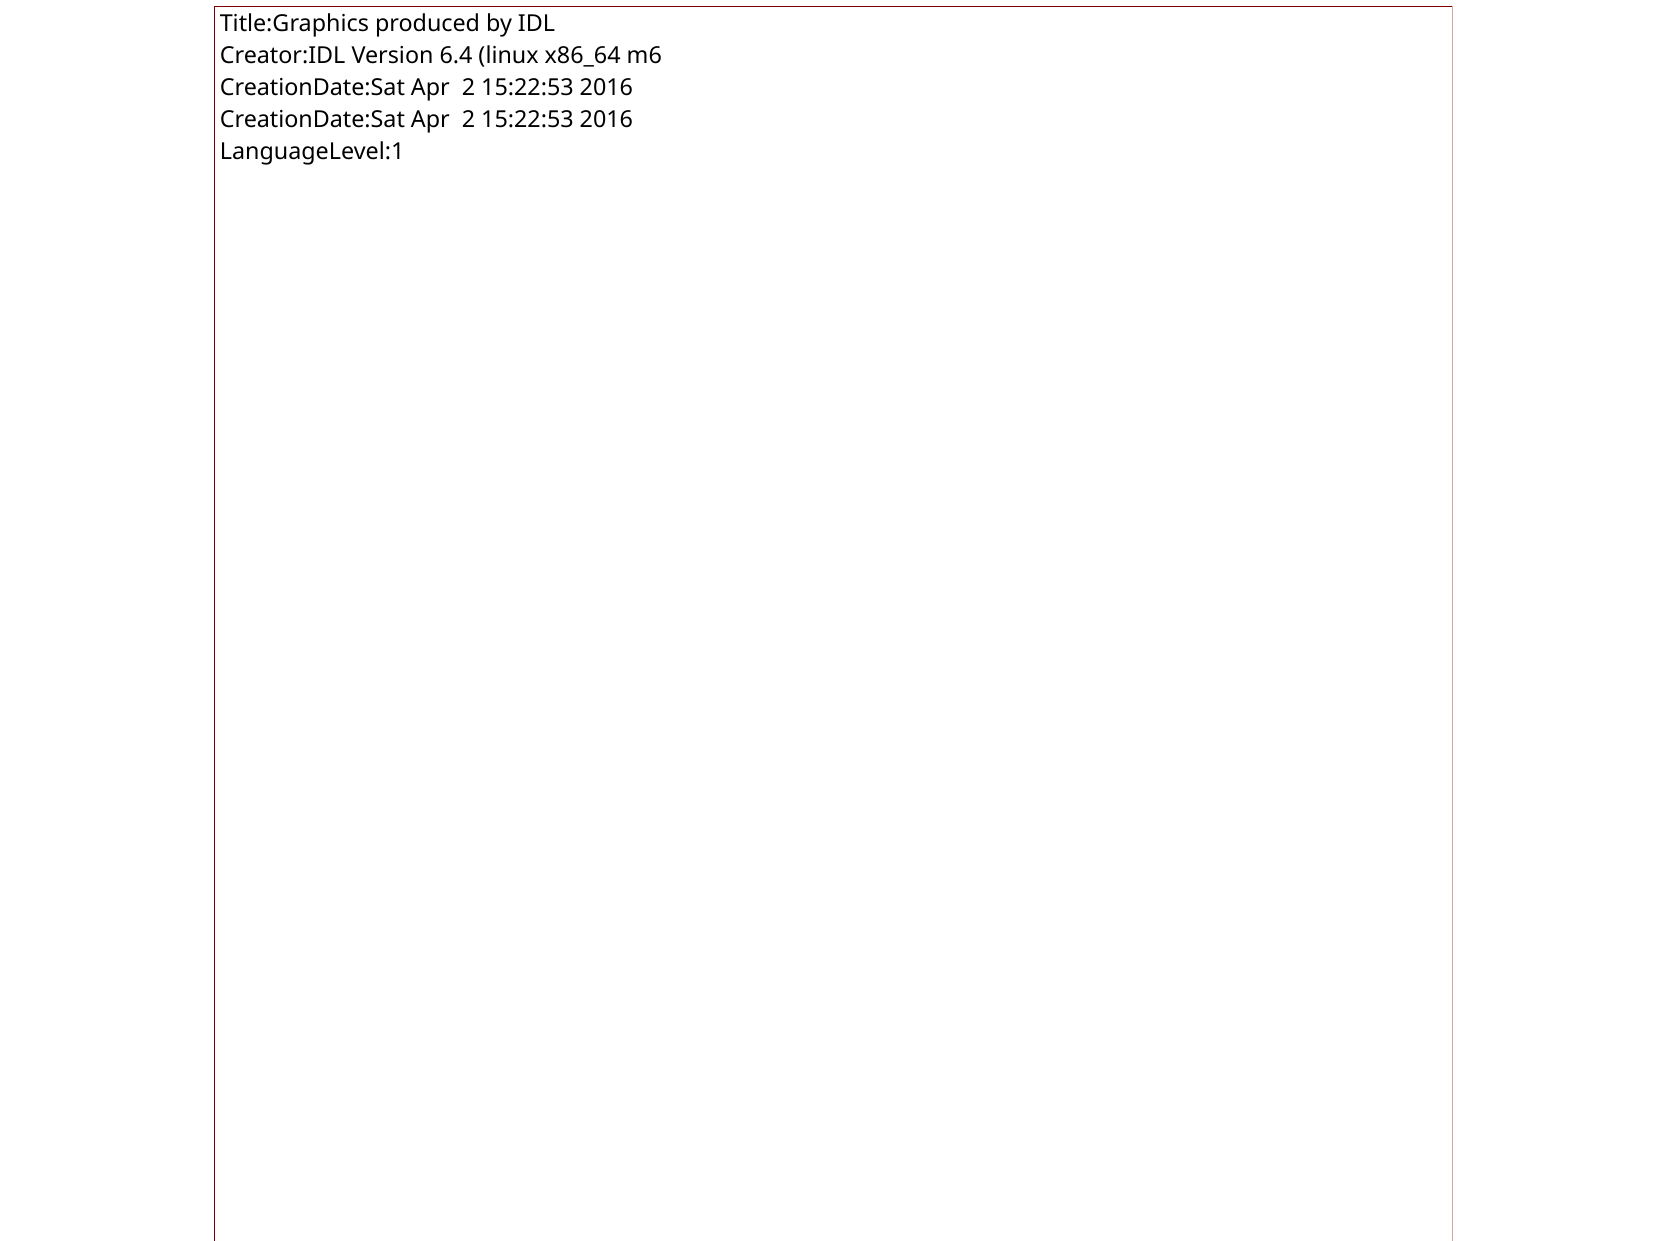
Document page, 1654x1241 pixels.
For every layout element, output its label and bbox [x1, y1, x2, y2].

picture [212, 4, 1453, 1241]
